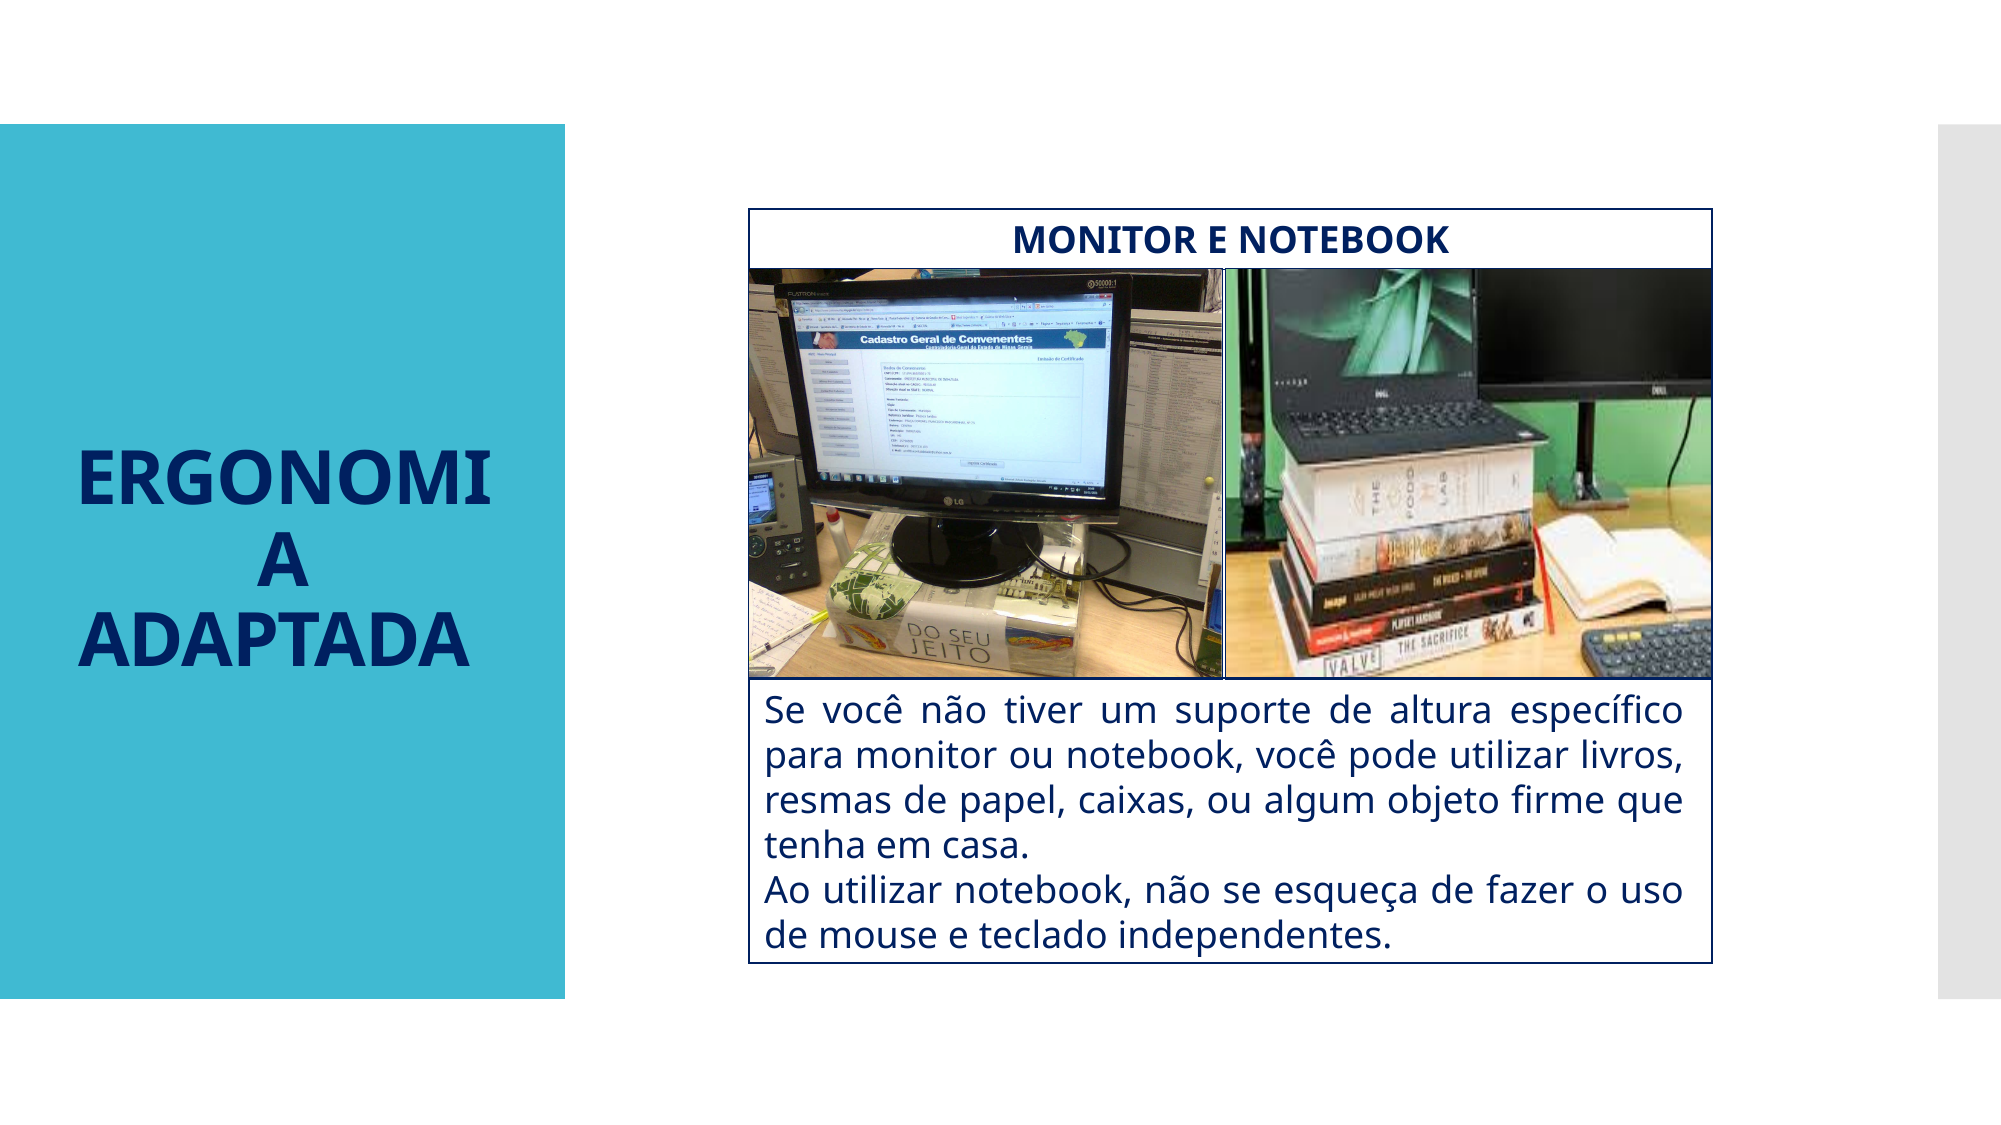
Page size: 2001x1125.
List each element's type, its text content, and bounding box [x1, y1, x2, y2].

text_box MONITOR E NOTEBOOK [749, 208, 1713, 270]
picture [749, 269, 1222, 677]
title ERGONOMIA ADAPTADA [41, 184, 526, 940]
text_box Se você não tiver um suporte de altura específico para monitor ou notebook, você pode utilizar livros, resmas de papel, caixas, ou algum objeto firme que tenha em casa. Ao utilizar notebook, não se esqueça de fazer o uso de mouse e teclado independentes. [749, 678, 1713, 921]
picture [1226, 269, 1712, 677]
